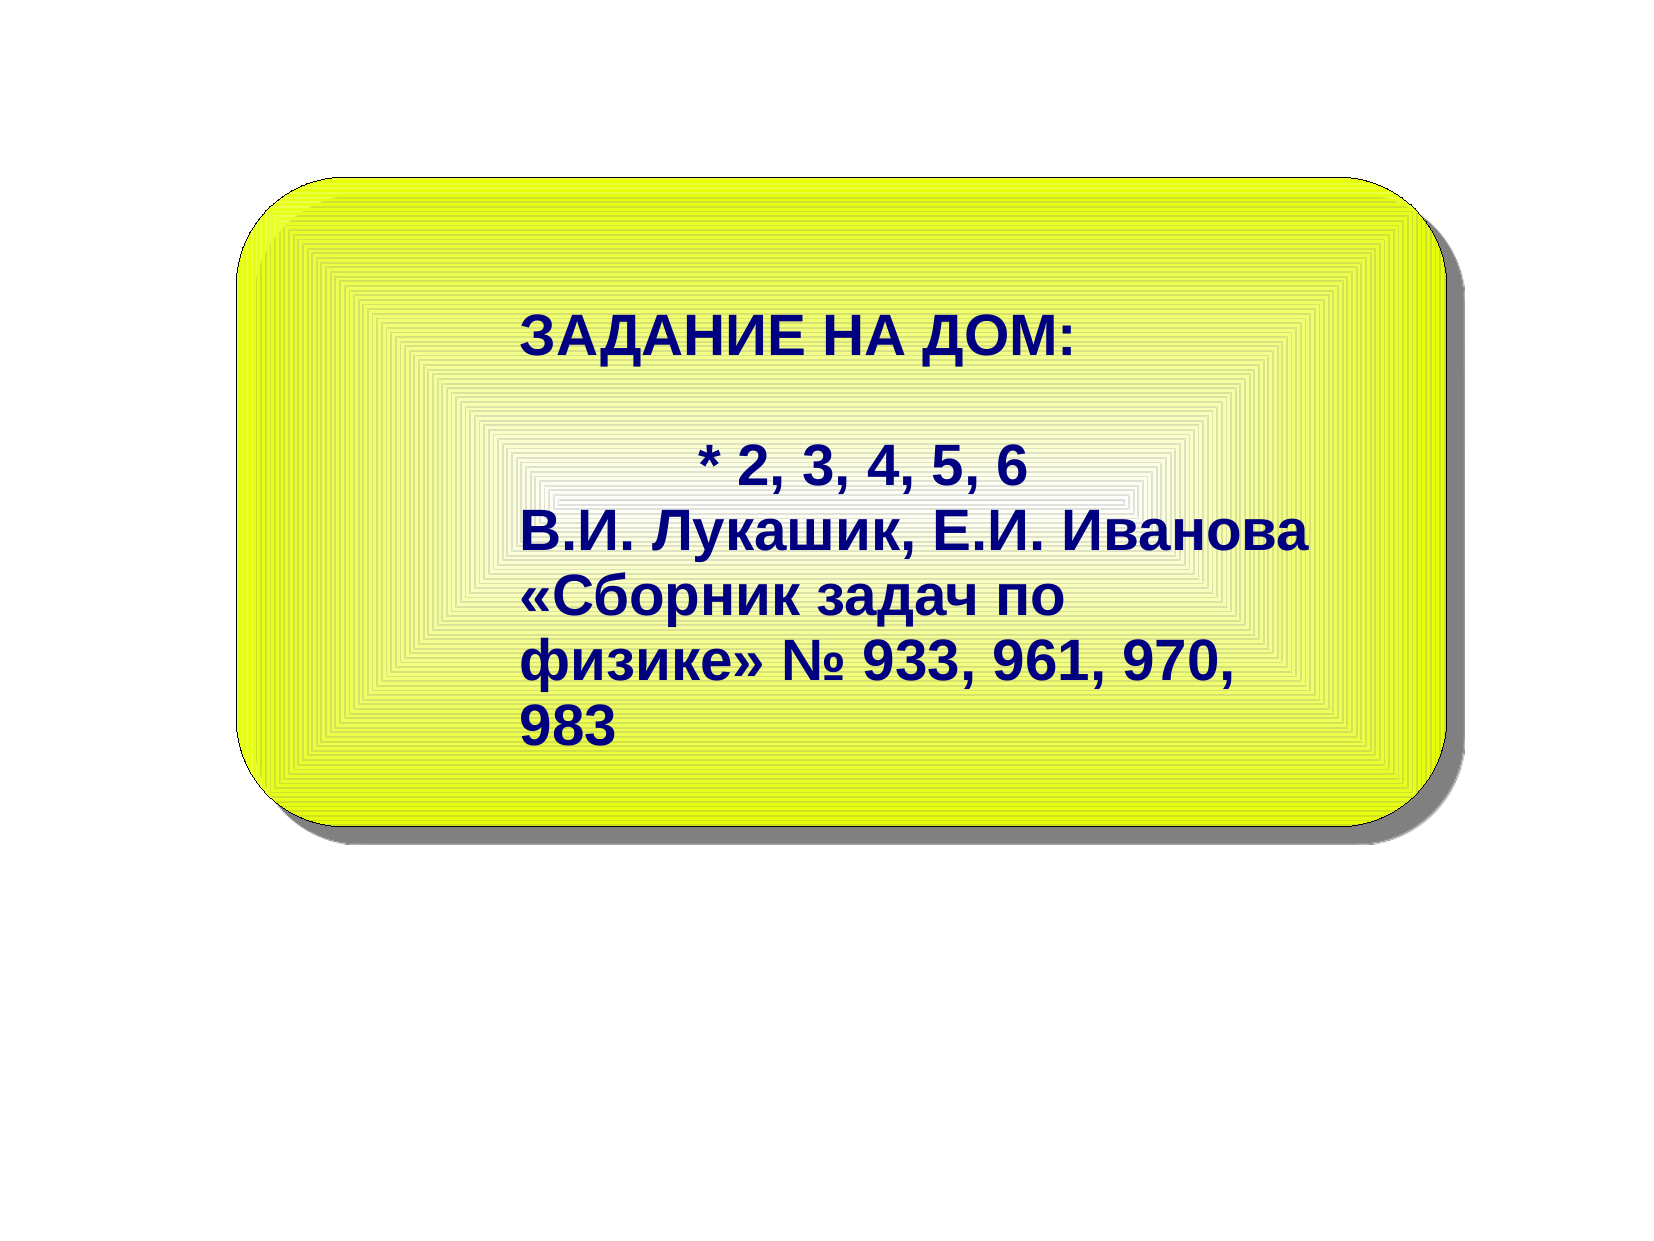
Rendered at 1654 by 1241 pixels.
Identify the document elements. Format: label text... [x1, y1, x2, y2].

text_box ЗАДАНИЕ НА ДОМ: * 2, 3, 4, 5, 6 В.И. Лукашик, Е.И. Иванова «Сборник задач по физике» № 933, 961, 970, 983 [504, 295, 1329, 776]
text_box [236, 177, 1447, 827]
